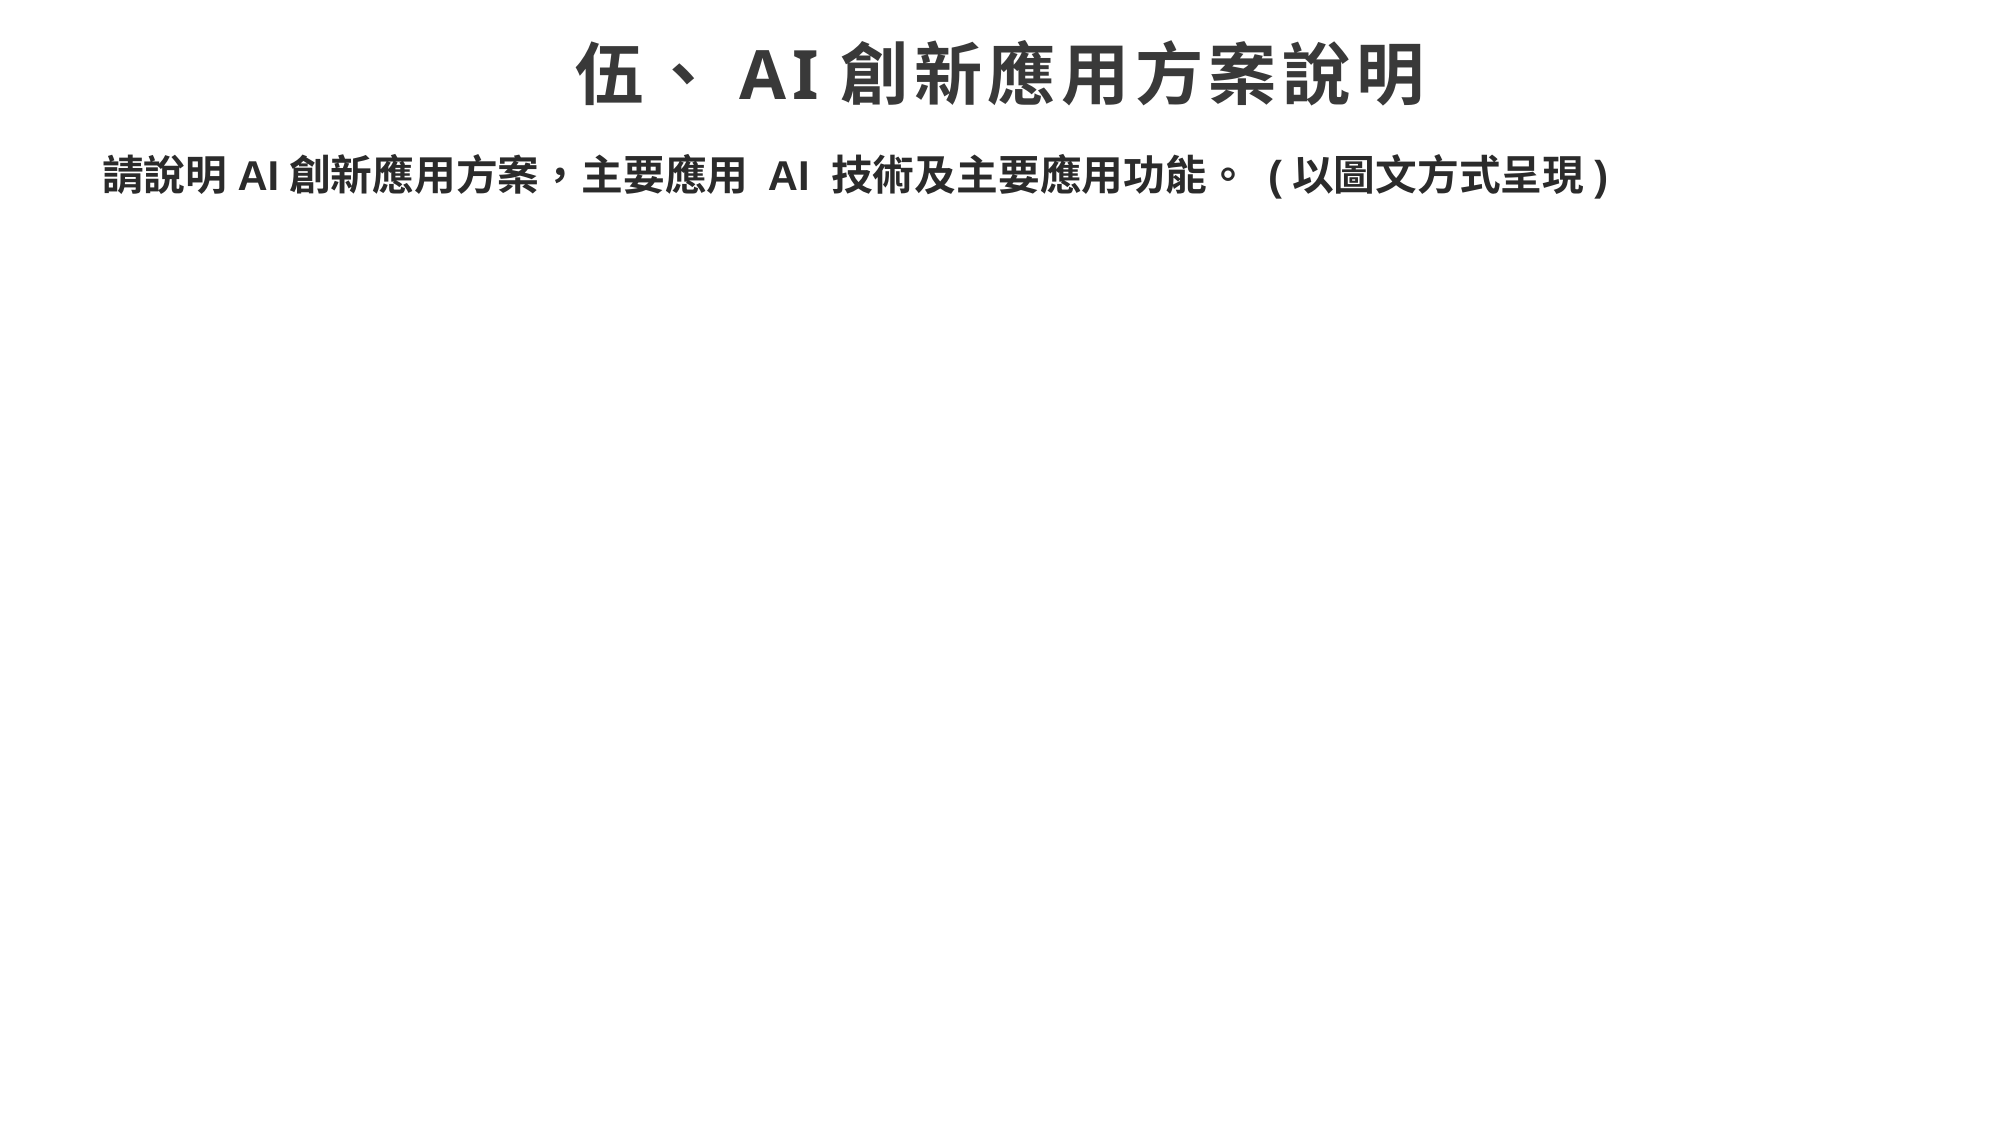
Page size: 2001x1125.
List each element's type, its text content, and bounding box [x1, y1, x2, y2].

text_box 請說明AI創新應用方案，主要應用 AI 技術及主要應用功能。 (以圖文方式呈現) [87, 141, 1959, 510]
title 伍、AI創新應用方案說明 [127, 9, 1873, 135]
